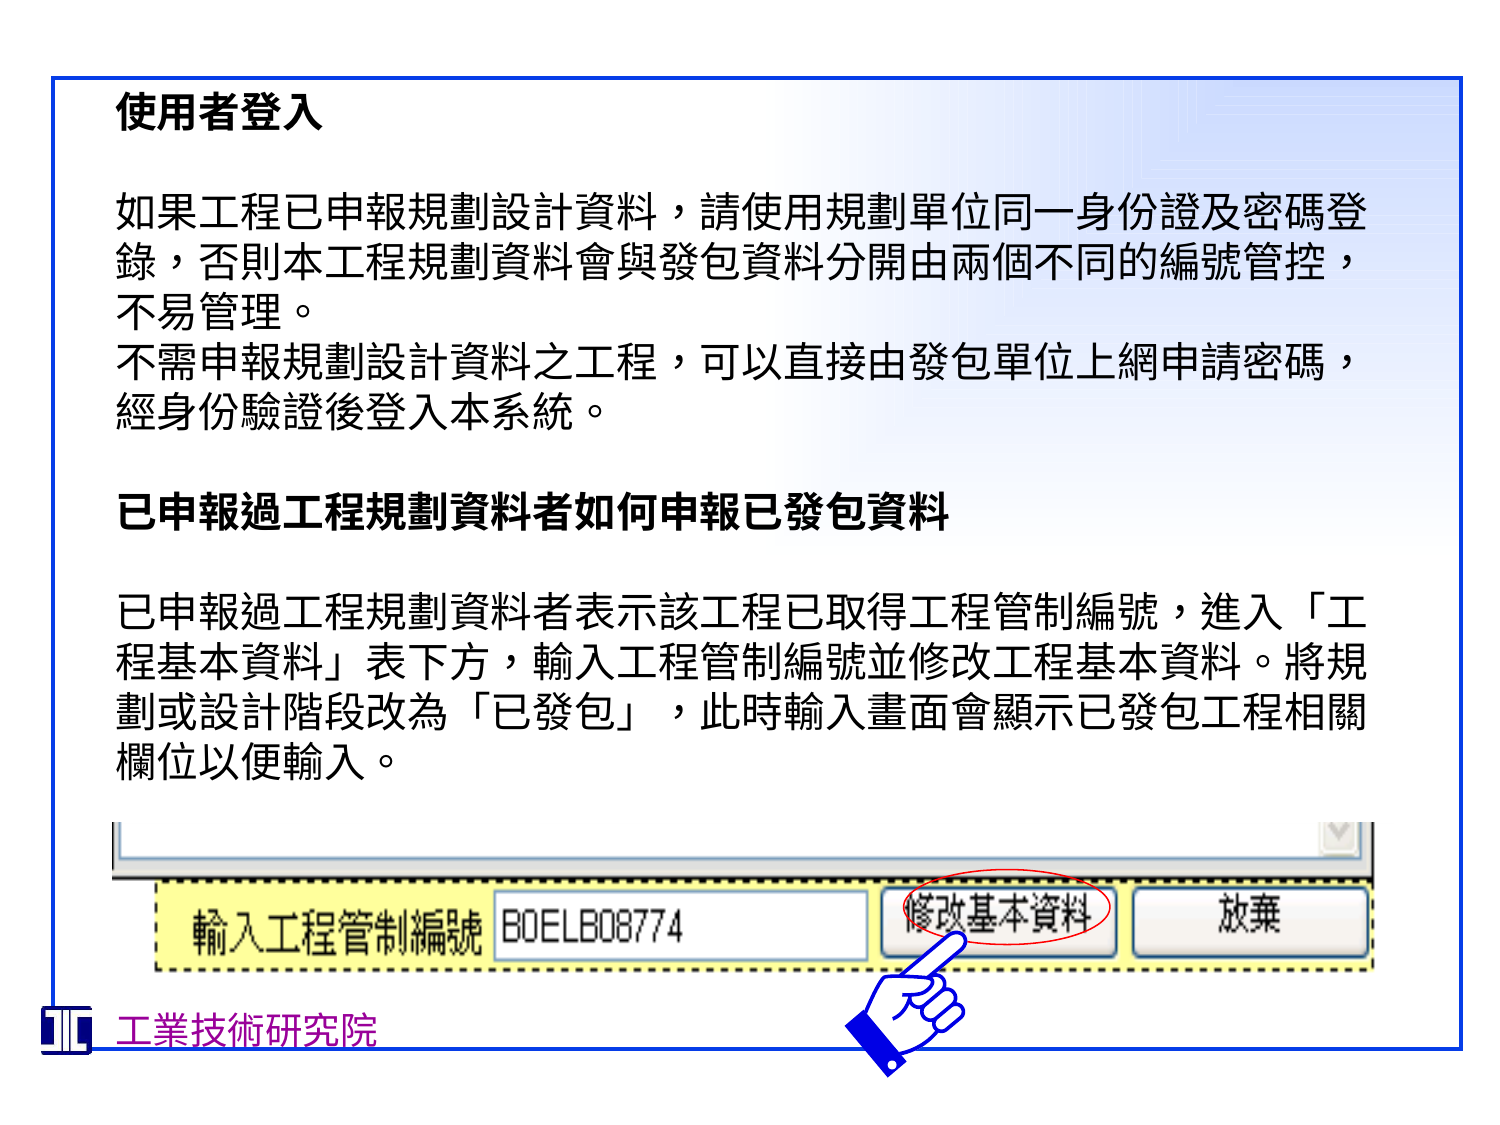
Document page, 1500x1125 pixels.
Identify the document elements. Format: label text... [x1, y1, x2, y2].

text_box 使用者登入 如果工程已申報規劃設計資料，請使用規劃單位同一身份證及密碼登錄，否則本工程規劃資料會與發包資料分開由兩個不同的編號管控，不易管理。 不需申報規劃設計資料之工程，可以直接由發包單位上網申請密碼，經身份驗證後登入本系統。 已申報過工程規劃資料者如何申報已發包資料 已申報過工程規劃資料者表示該工程已取得工程管制編號，進入「工程基本資料」表下方，輸入工程管制編號並修改工程基本資料。將規劃或設計階段改為「已發包」，此時輸入畫面會顯示已發包工程相關欄位以便輸入。 [100, 78, 1423, 794]
text_box [903, 869, 1110, 945]
picture [112, 822, 1394, 1078]
